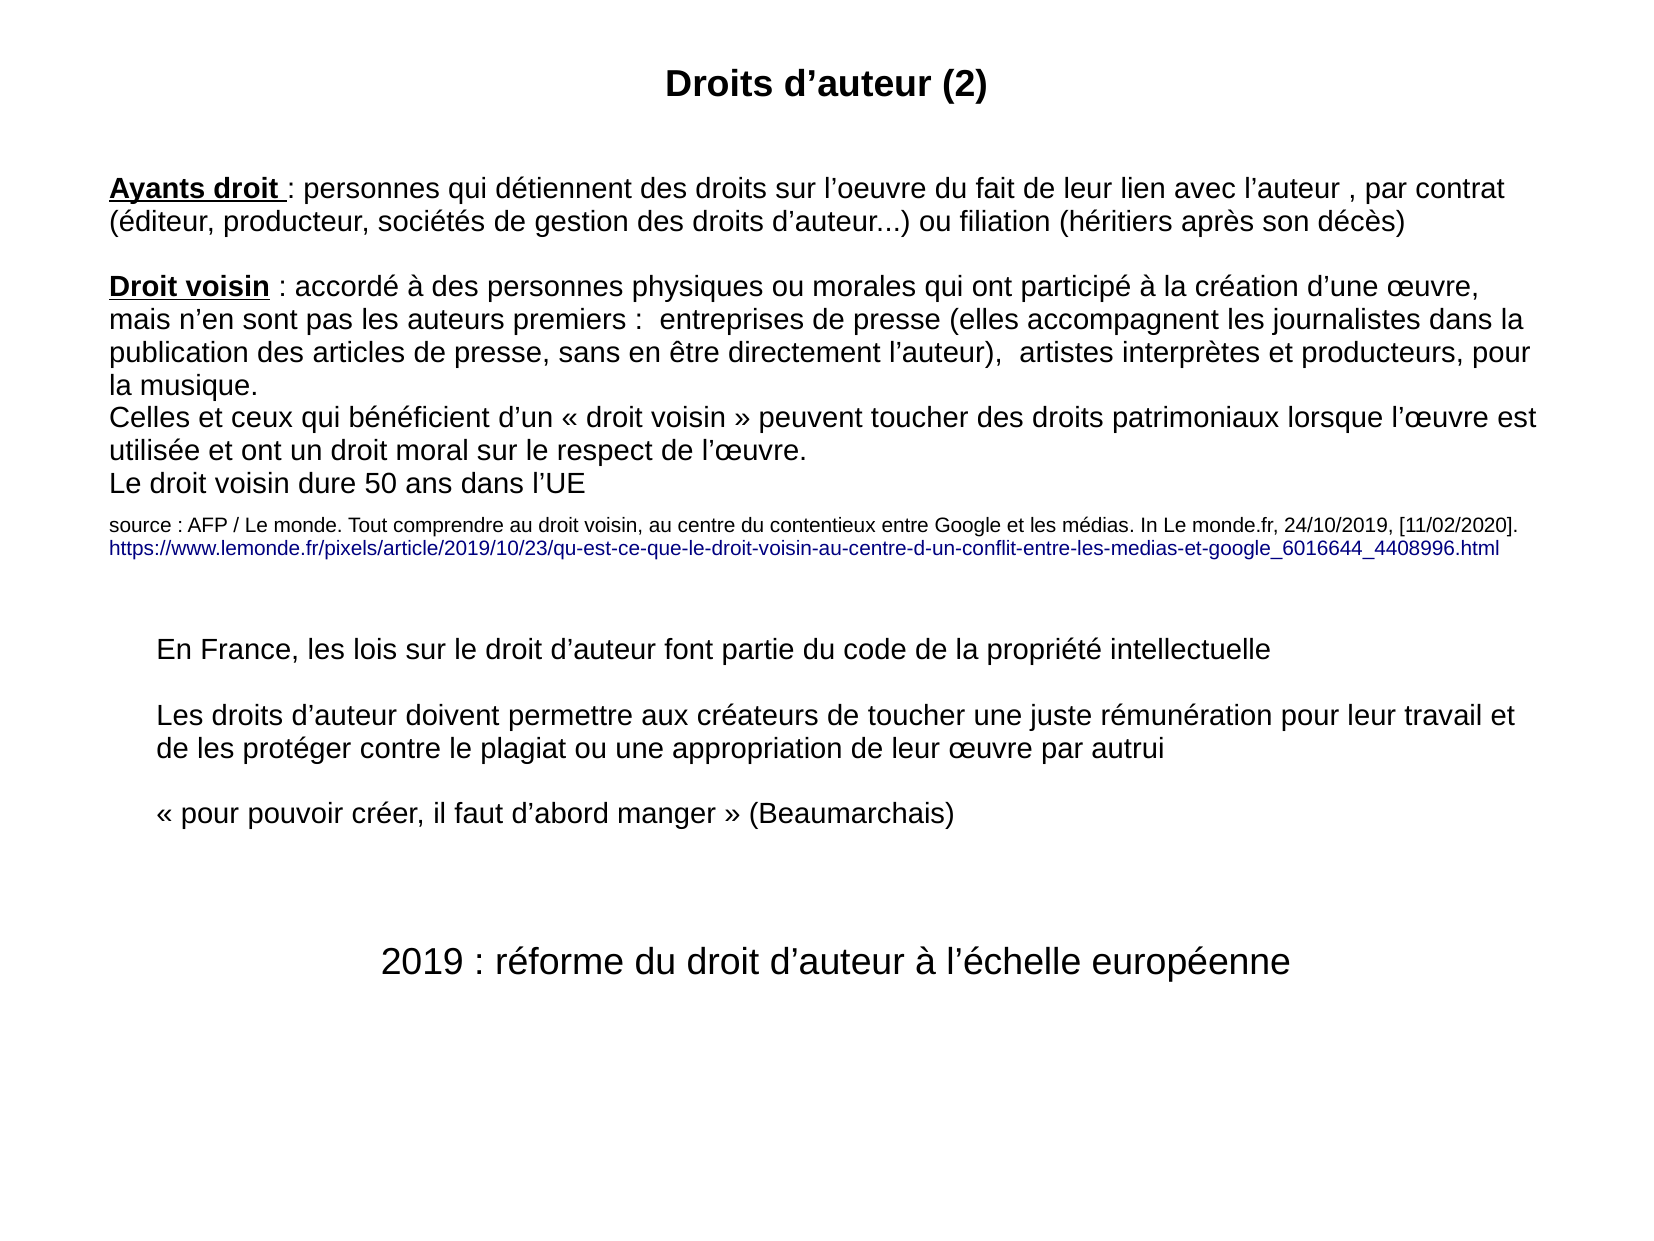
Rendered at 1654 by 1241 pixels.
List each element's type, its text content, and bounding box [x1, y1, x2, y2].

text_box 2019 : réforme du droit d’auteur à l’échelle européenne [366, 933, 1312, 990]
title Droits d’auteur (2) [82, 49, 1571, 119]
text_box Ayants droit : personnes qui détiennent des droits sur l’oeuvre du fait de leur lien avec l’auteur , par contrat (éditeur, producteur, sociétés de gestion des droits d’auteur...) ou filiation (héritiers après son décès) Droit voisin : accordé à des personnes physiques ou morales qui ont participé à la création d’une œuvre, mais n’en sont pas les auteurs premiers : entreprises de presse (elles accompagnent les journalistes dans la publication des articles de presse, sans en être directement l’auteur), artistes interprètes et producteurs, pour la musique. Celles et ceux qui bénéficient d’un « droit voisin » peuvent toucher des droits patrimoniaux lorsque l’œuvre est utilisée et ont un droit moral sur le respect de l’œuvre. Le droit voisin dure 50 ans dans l’UE source : AFP / Le monde. Tout comprendre au droit voisin, au centre du contentieux entre Google et les médias. In Le monde.fr, 24/10/2019, [11/02/2020]. https://www.lemonde.fr/pixels/article/2019/10/23/qu-est-ce-que-le-droit-voisin-au-centre-d-un-conflit-entre-les-medias-et-google_6016644_4408996.html [94, 164, 1560, 638]
text_box En France, les lois sur le droit d’auteur font partie du code de la propriété intellectuelle Les droits d’auteur doivent permettre aux créateurs de toucher une juste rémunération pour leur travail et de les protéger contre le plagiat ou une appropriation de leur œuvre par autrui « pour pouvoir créer, il faut d’abord manger » (Beaumarchais) [141, 625, 1571, 871]
